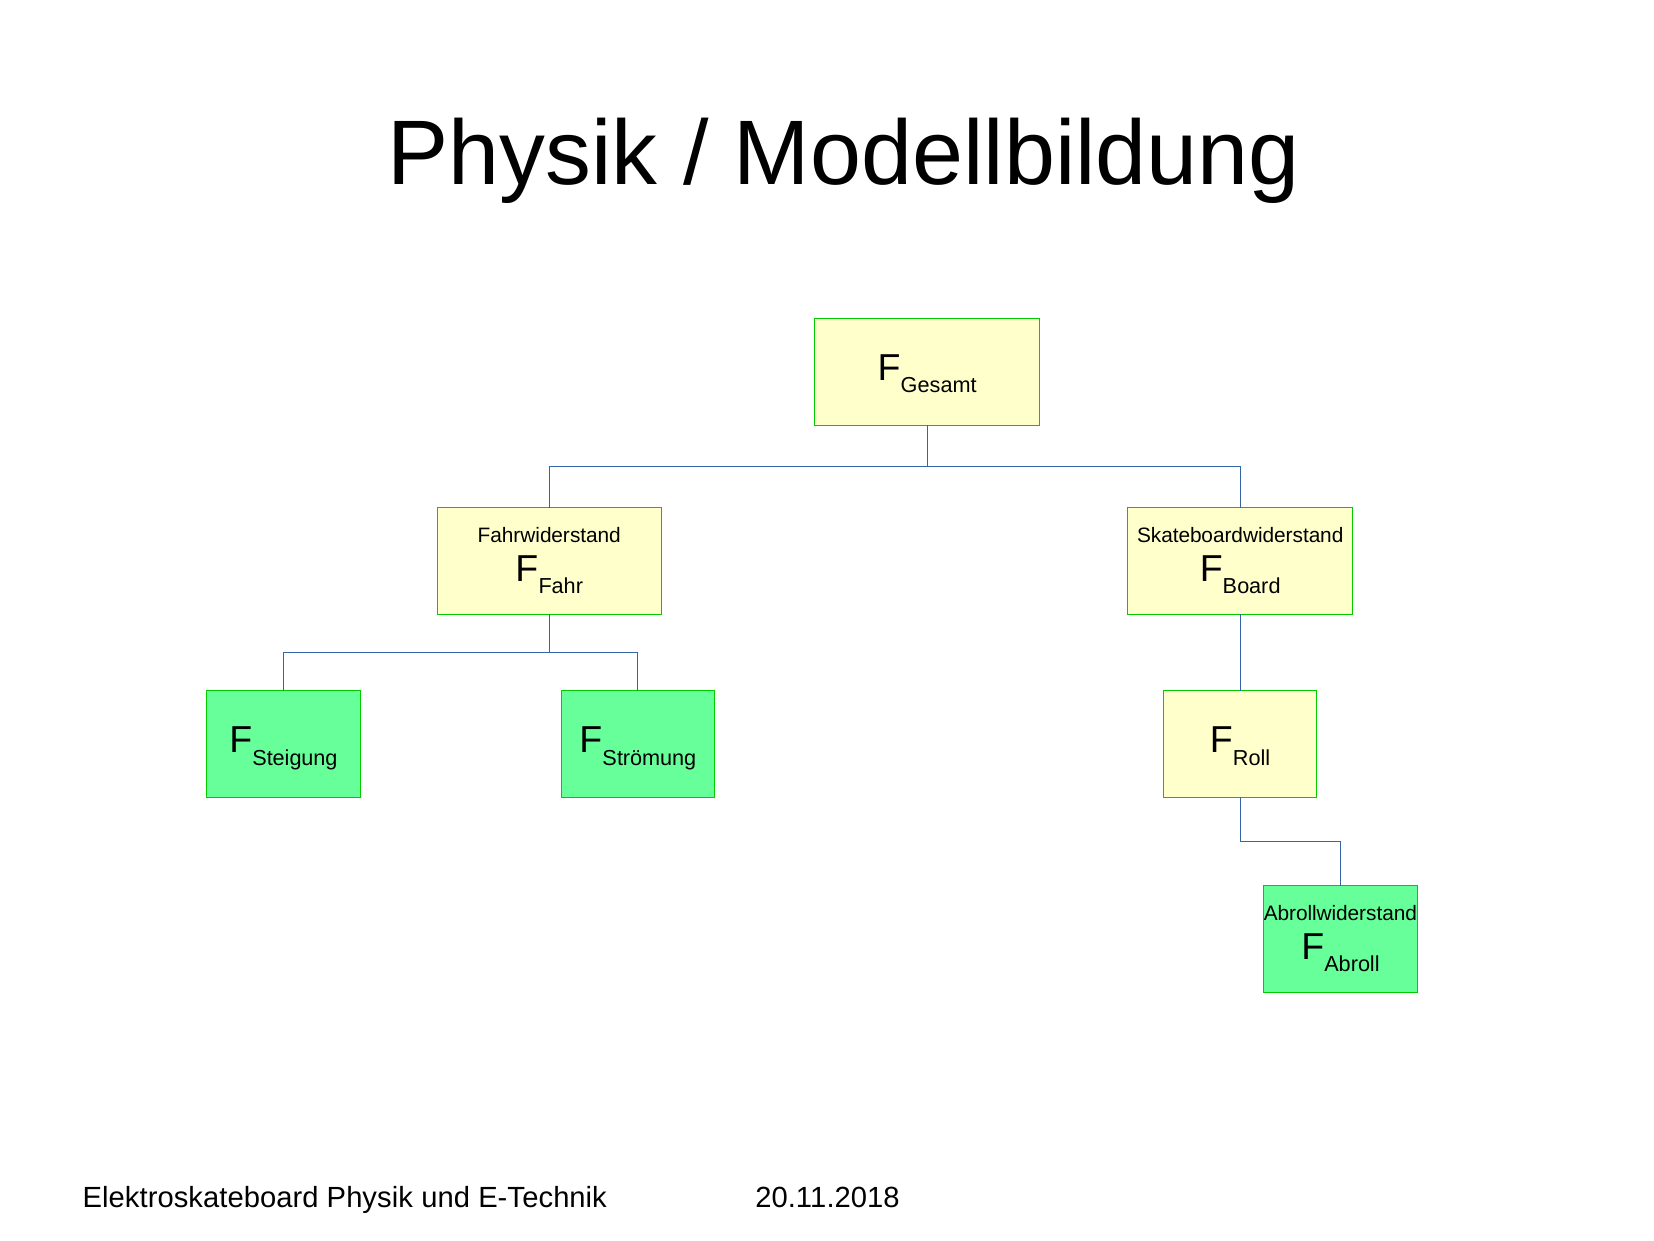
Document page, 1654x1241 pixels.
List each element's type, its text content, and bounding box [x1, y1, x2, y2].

text_box FRoll [1163, 690, 1317, 798]
text_box FGesamt [814, 318, 1040, 426]
text_box Abrollwiderstand FAbroll [1263, 885, 1418, 993]
text_box FSteigung [206, 690, 361, 798]
text_box Fahrwiderstand FFahr [437, 507, 662, 615]
title Physik / Modellbildung [82, 49, 1571, 257]
text_box FStrömung [561, 690, 715, 798]
text_box Skateboardwiderstand FBoard [1127, 507, 1353, 615]
